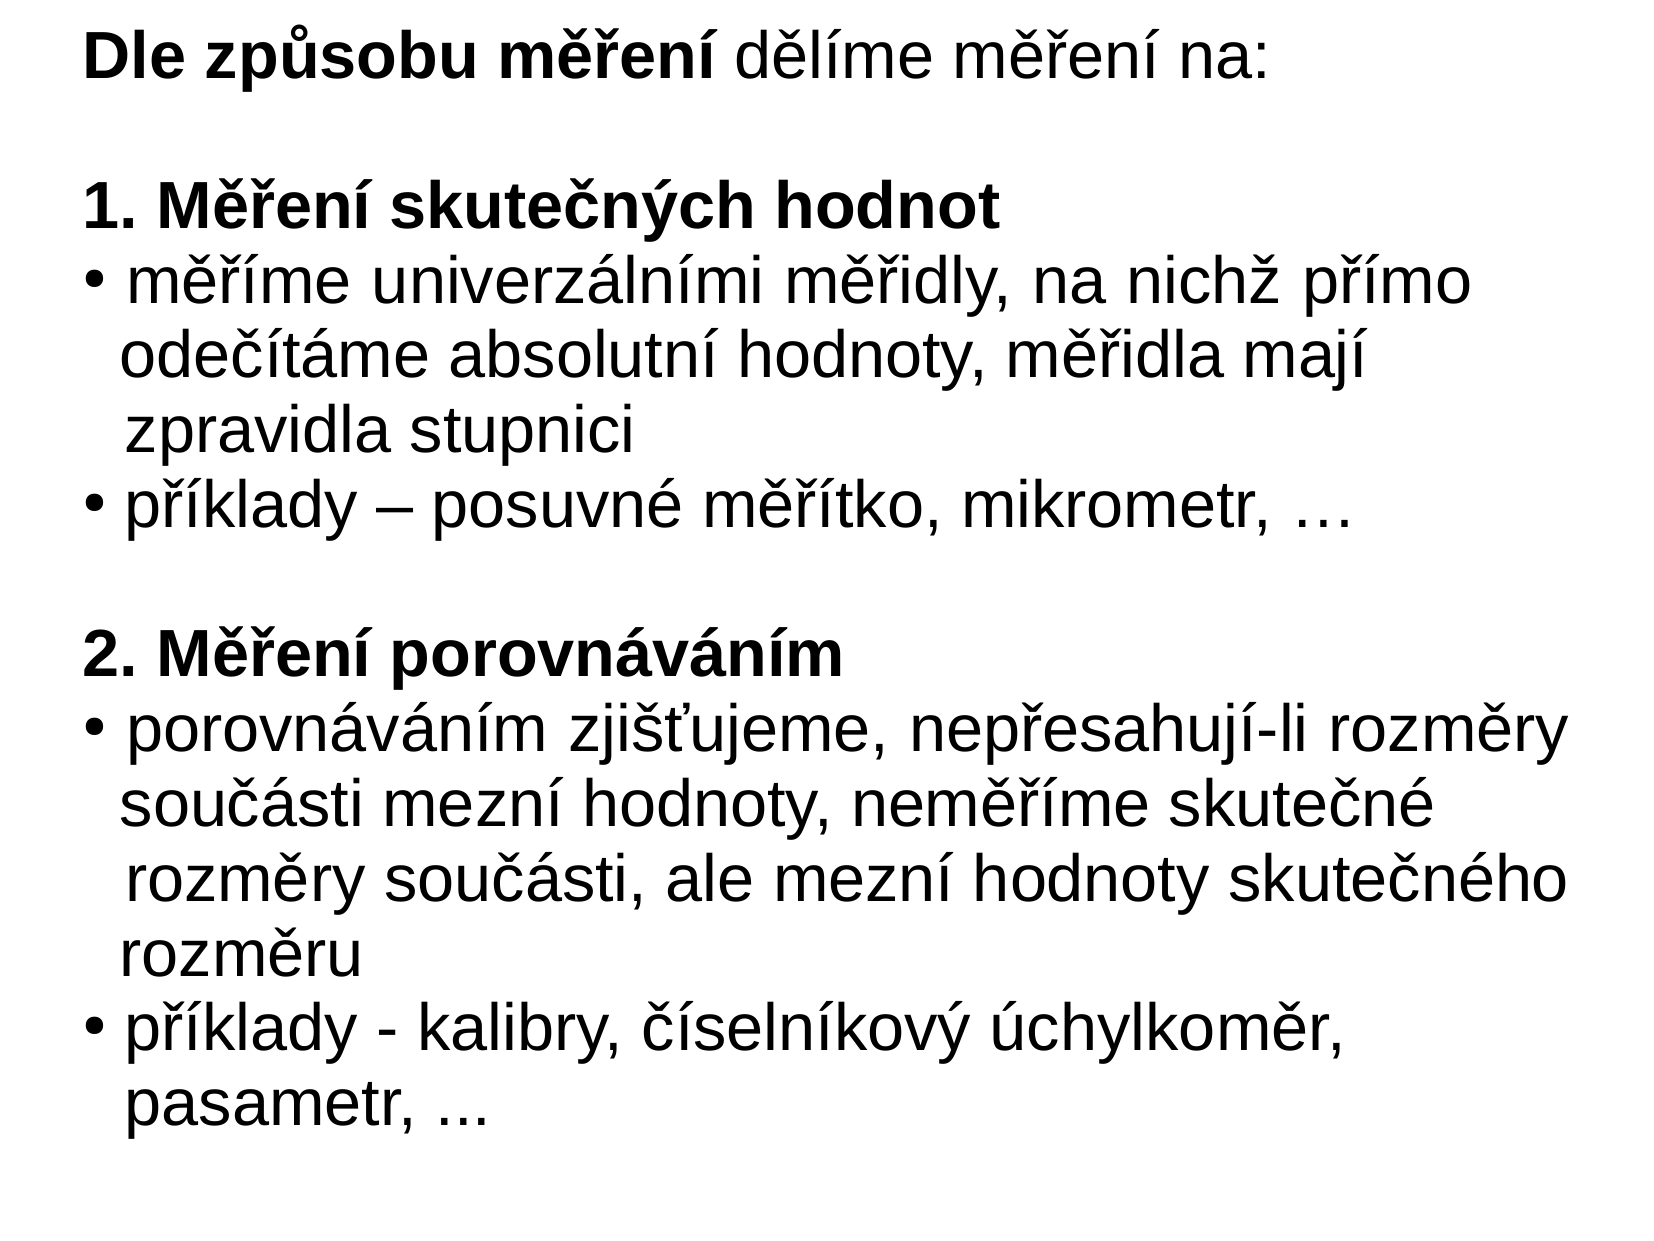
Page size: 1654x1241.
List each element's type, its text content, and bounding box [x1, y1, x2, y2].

subtitle Dle způsobu měření dělíme měření na: Měření skutečných hodnot měříme univerzálními měřidly, na nichž přímo odečítáme absolutní hodnoty, měřidla mají zpravidla stupnici příklady – posuvné měřítko, mikrometr, … Měření porovnáváním porovnáváním zjišťujeme, nepřesahují-li rozměry součásti mezní hodnoty, neměříme skutečné rozměry součásti, ale mezní hodnoty skutečného rozměru příklady - kalibry, číselníkový úchylkoměr, pasametr, ... [82, 18, 1571, 1140]
